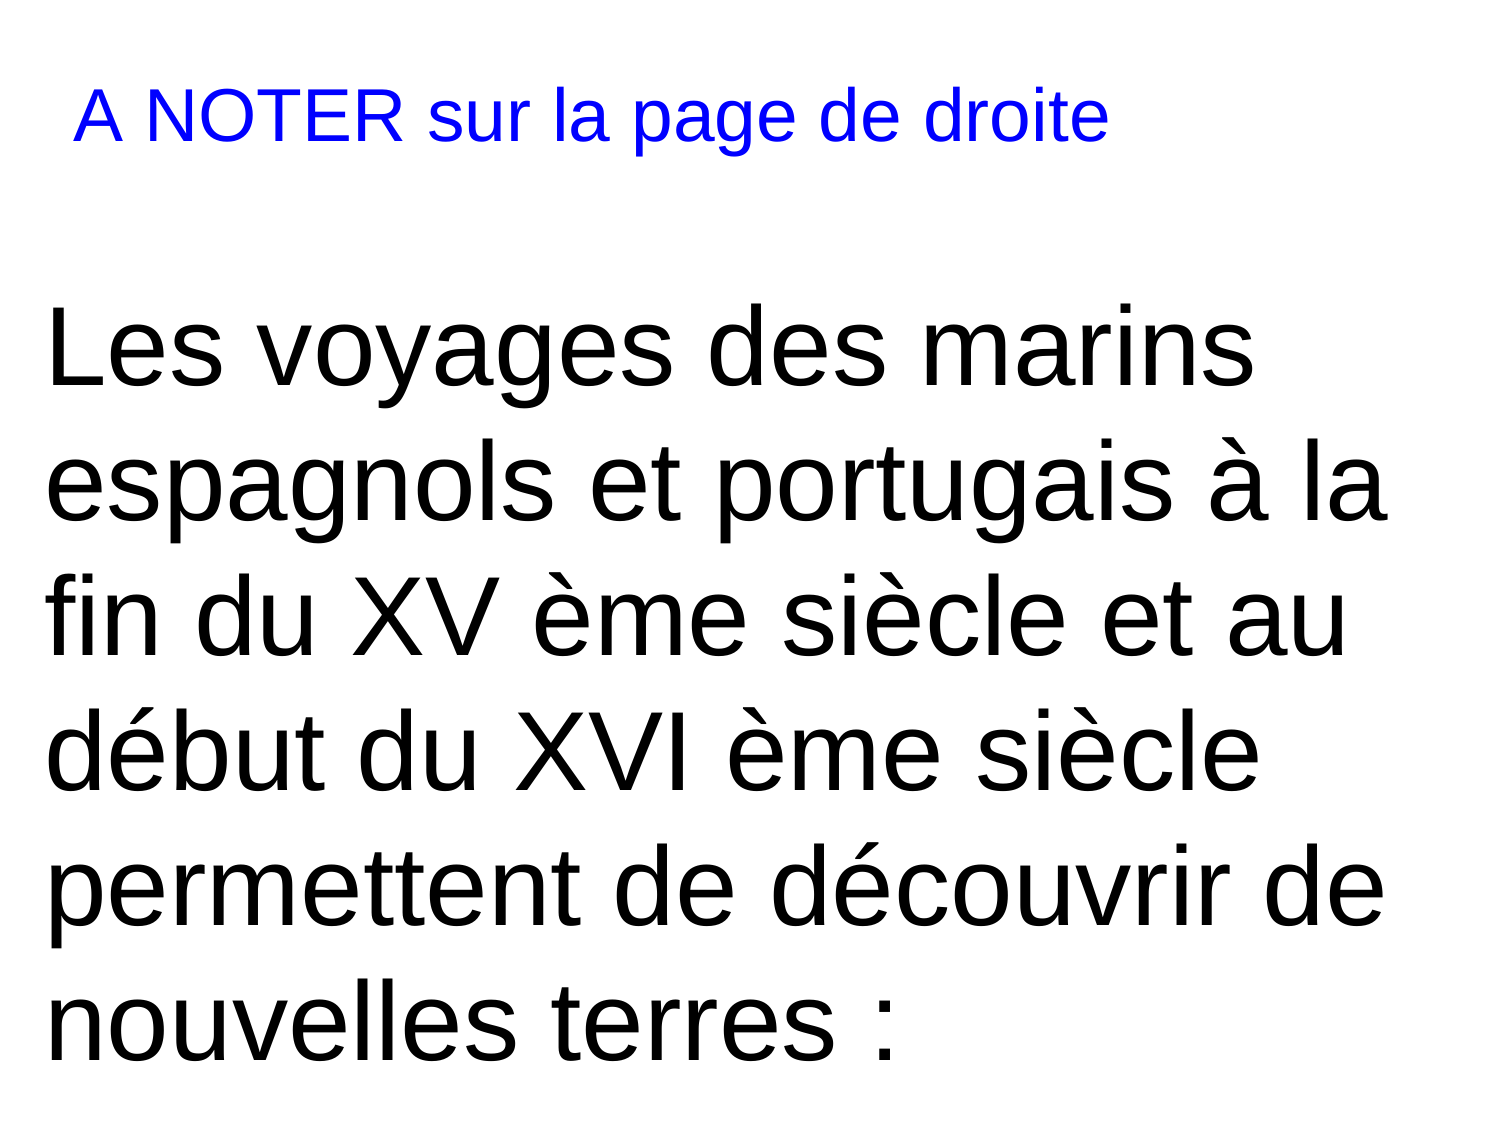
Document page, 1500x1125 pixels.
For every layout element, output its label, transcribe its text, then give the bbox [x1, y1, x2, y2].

text_box Les voyages des marins espagnols et portugais à la fin du XV ème siècle et au début du XVI ème siècle permettent de découvrir de nouvelles terres : [29, 265, 1447, 1095]
text_box A NOTER sur la page de droite [59, 59, 1359, 164]
